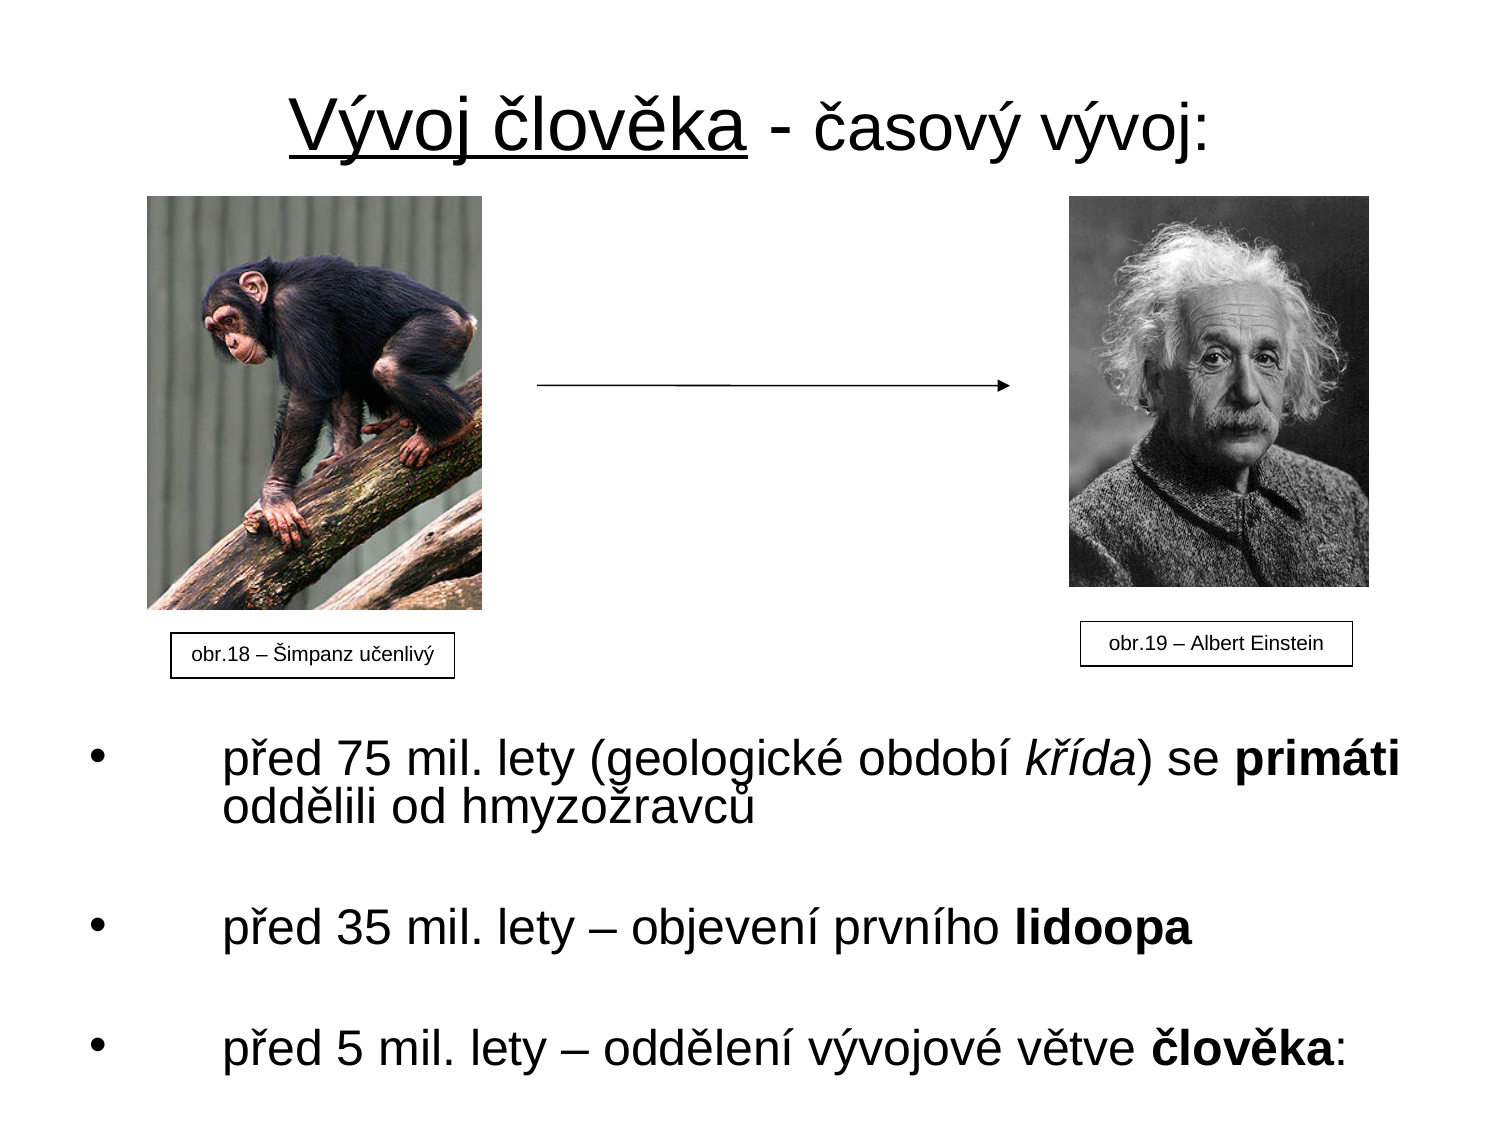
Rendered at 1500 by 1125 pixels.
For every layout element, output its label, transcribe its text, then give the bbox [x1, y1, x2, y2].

list před 75 mil. lety (geologické období křída) se primáti oddělili od hmyzožravců před 35 mil. lety – objevení prvního lidoopa před 5 mil. lety – oddělení vývojové větve člověka: [75, 656, 1426, 1094]
picture [147, 196, 482, 610]
title Vývoj člověka - časový vývoj: [75, 45, 1426, 197]
picture [1069, 196, 1369, 587]
text_box obr.18 – Šimpanz učenlivý [171, 633, 455, 678]
text_box obr.19 – Albert Einstein [1080, 621, 1353, 667]
